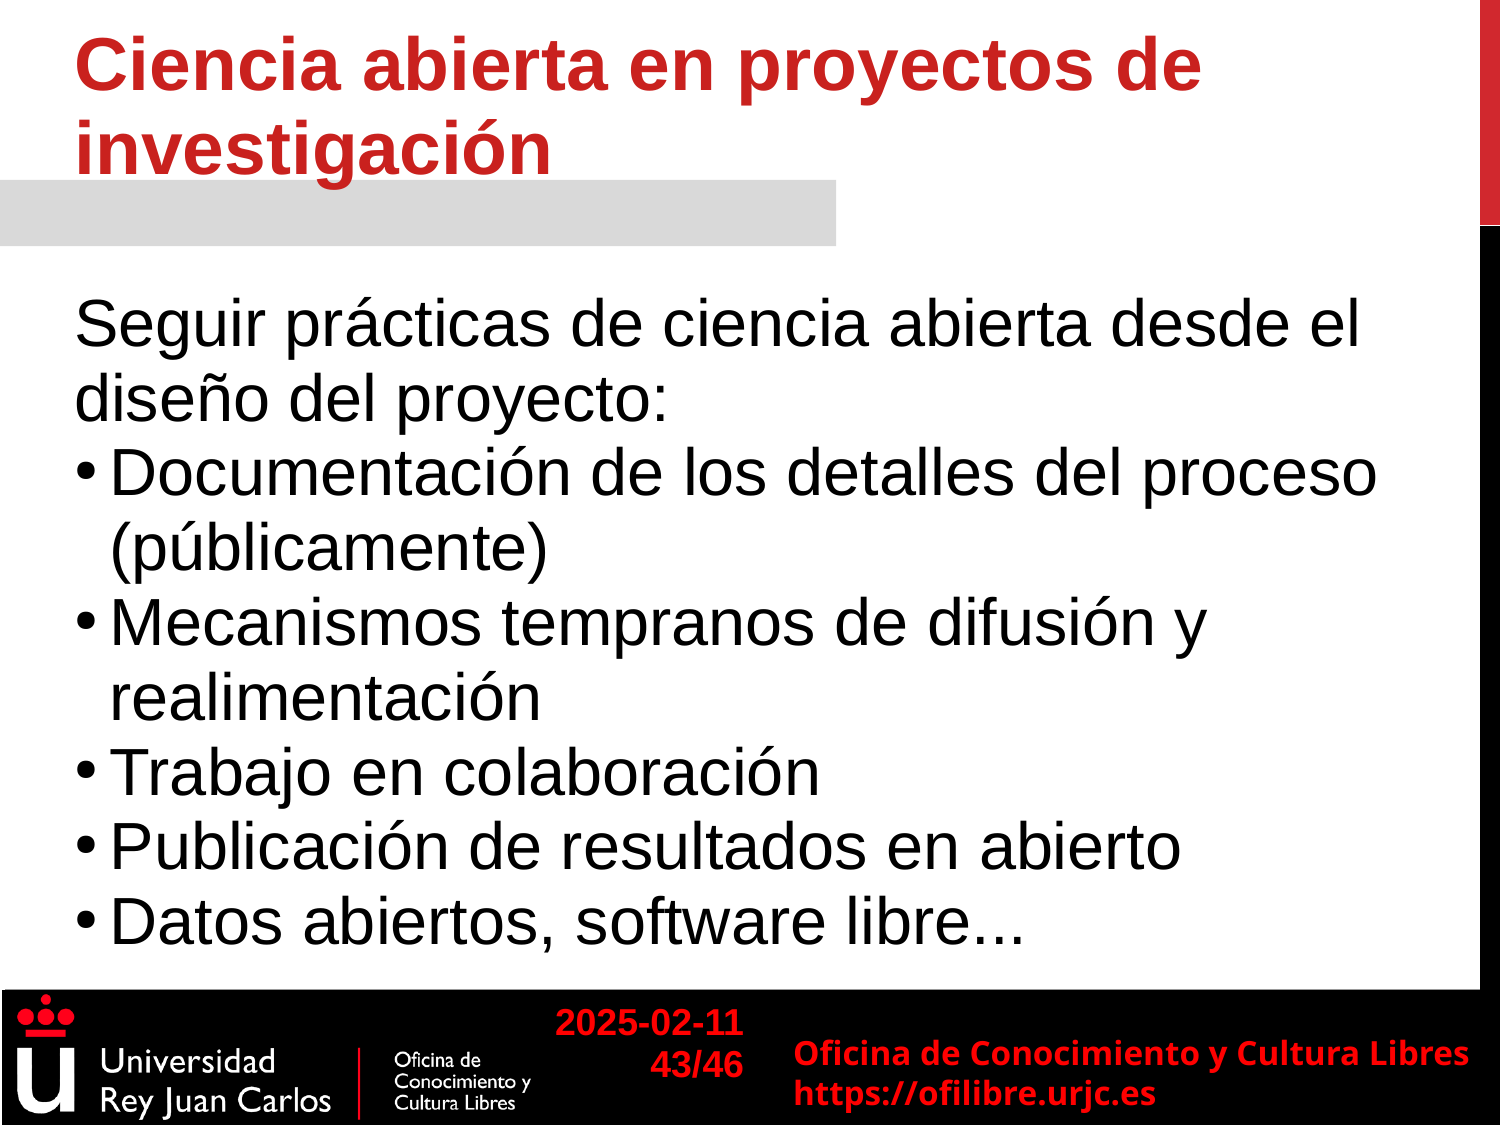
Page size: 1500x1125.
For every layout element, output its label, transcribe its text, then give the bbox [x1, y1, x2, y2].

picture [17, 994, 531, 1120]
text_box Seguir prácticas de ciencia abierta desde el diseño del proyecto: Documentación de los detalles del proceso (públicamente) Mecanismos tempranos de difusión y realimentación Trabajo en colaboración Publicación de resultados en abierto Datos abiertos, software libre... [59, 278, 1436, 967]
text_box Ciencia abierta en proyectos de investigación [60, 15, 1441, 198]
